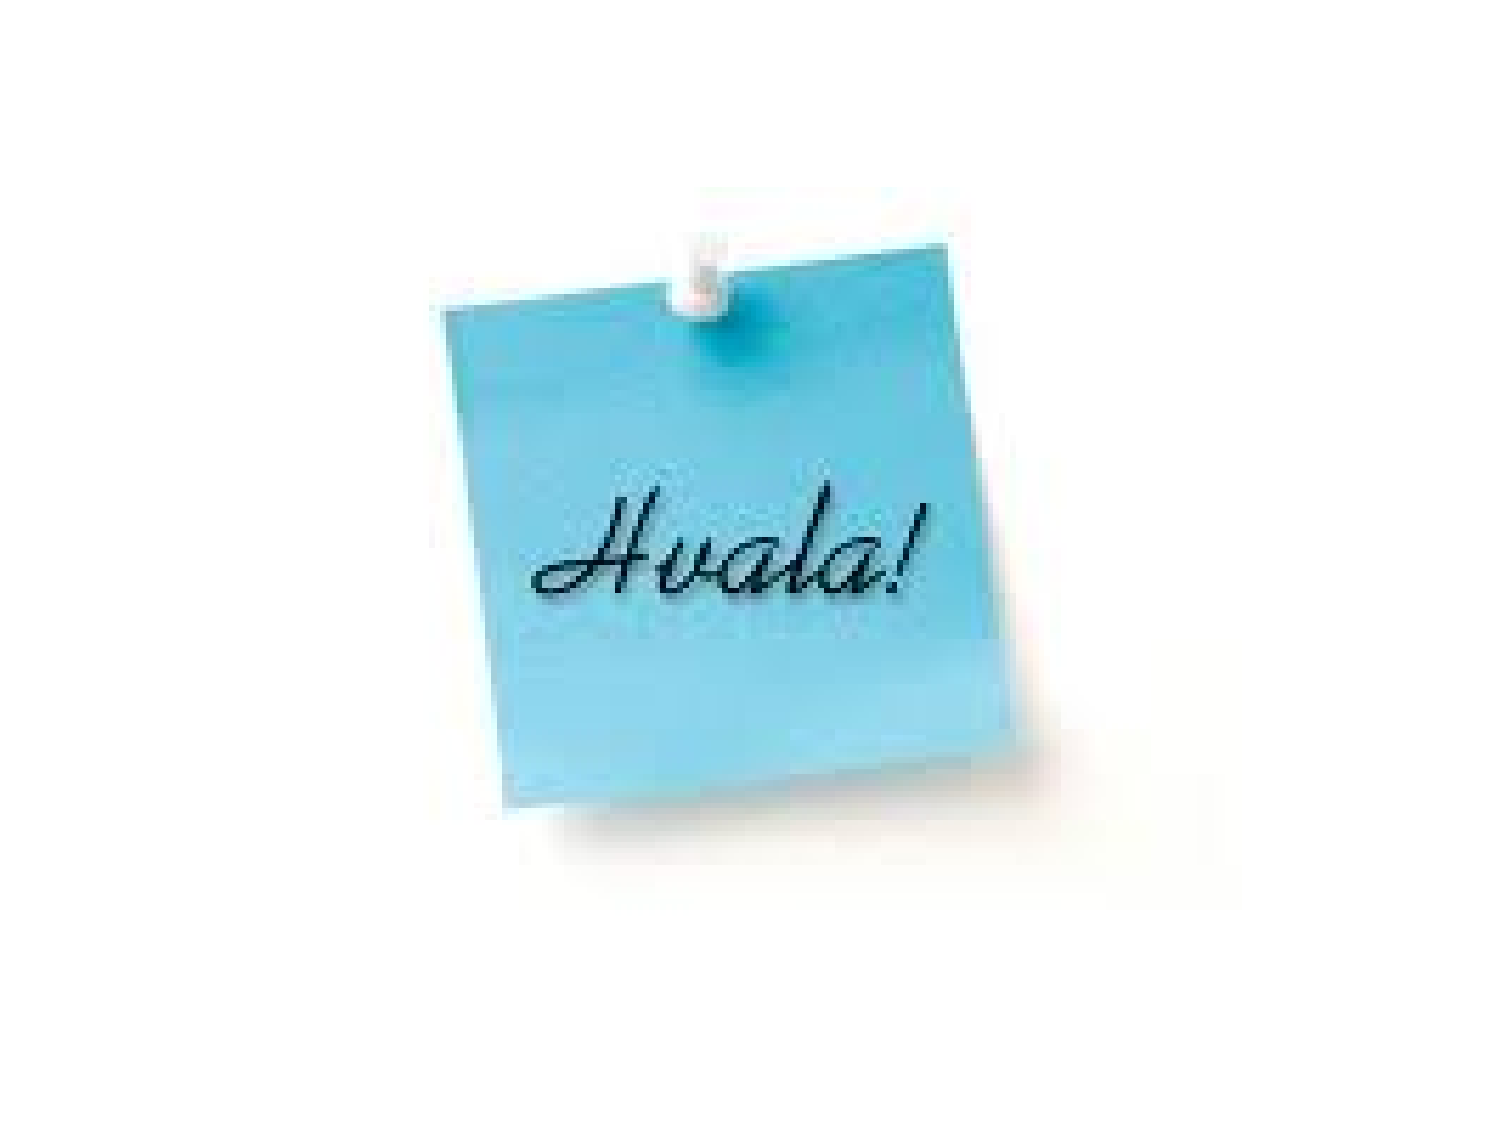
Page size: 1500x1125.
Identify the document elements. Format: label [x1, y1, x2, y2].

picture [0, 187, 1500, 950]
